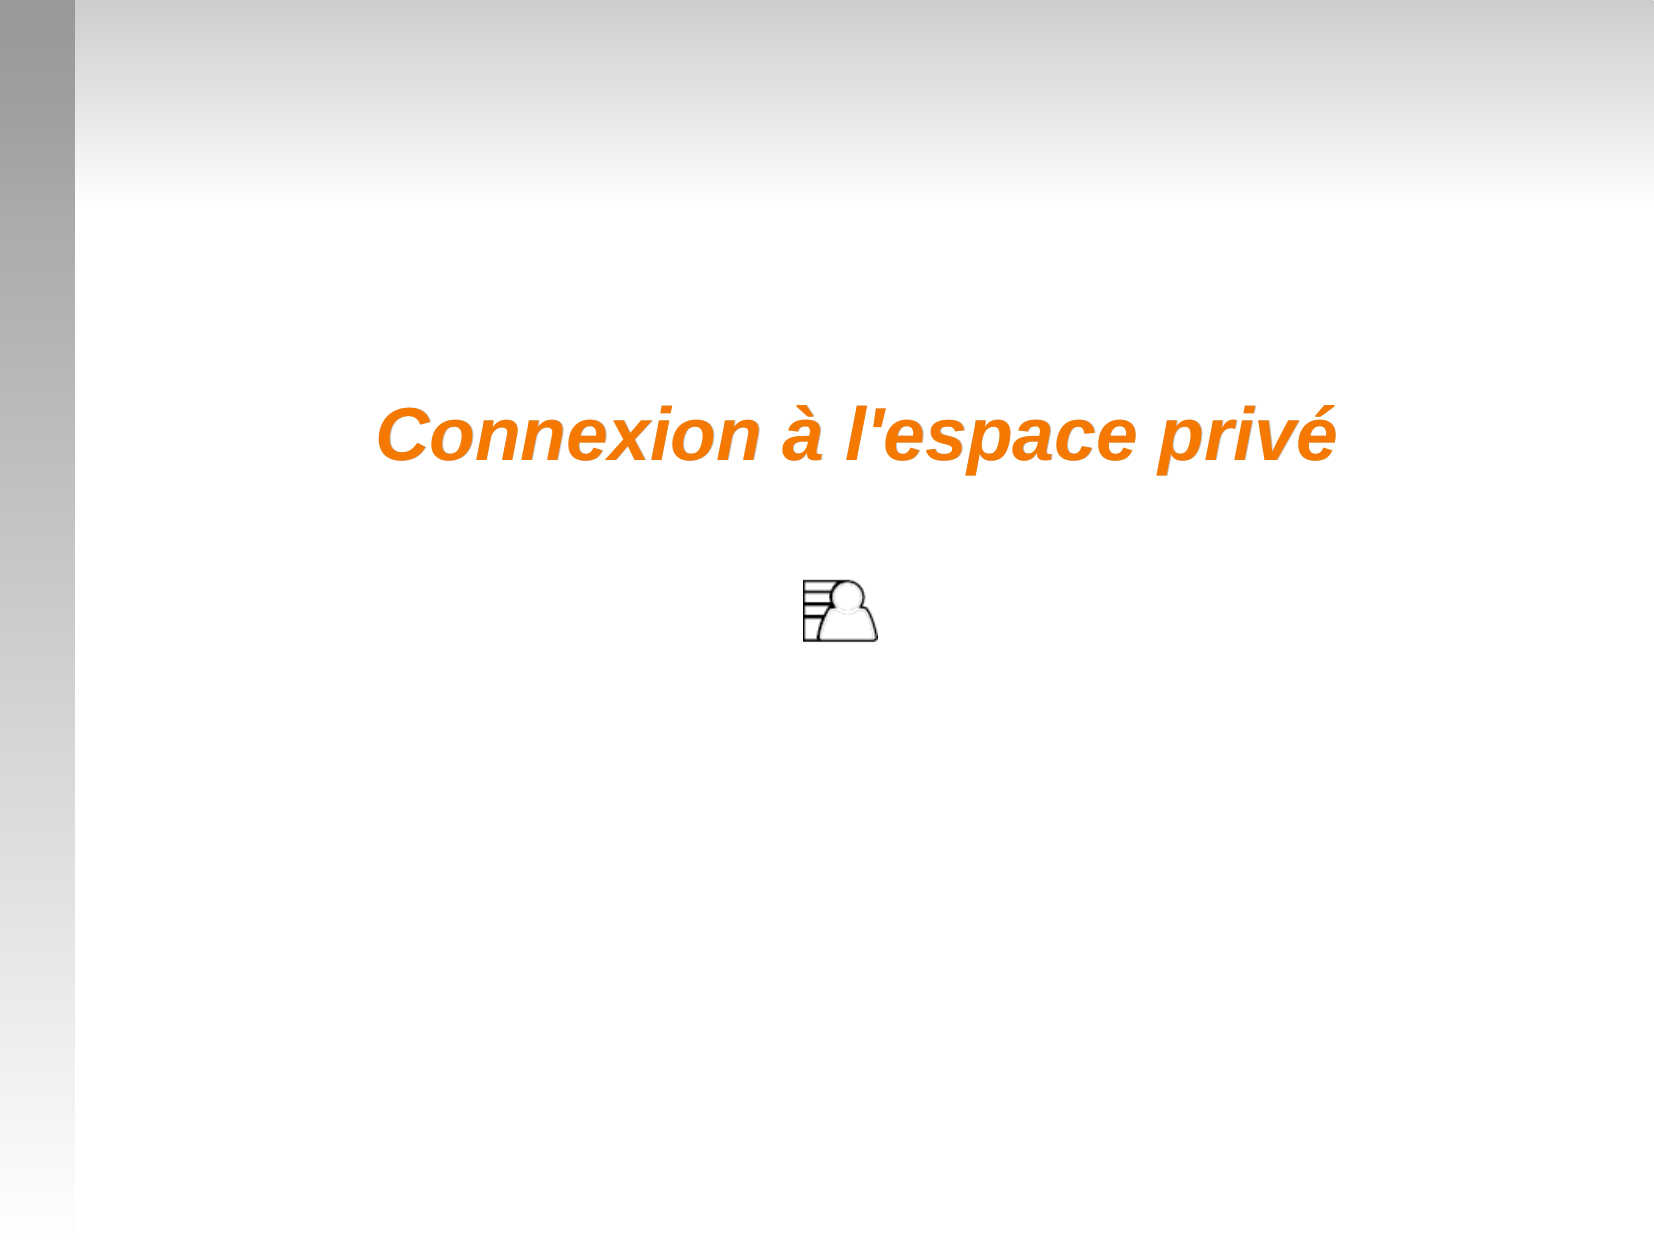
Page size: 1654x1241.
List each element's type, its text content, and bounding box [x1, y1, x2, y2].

picture [803, 574, 878, 650]
title Connexion à l'espace privé [159, 330, 1573, 538]
